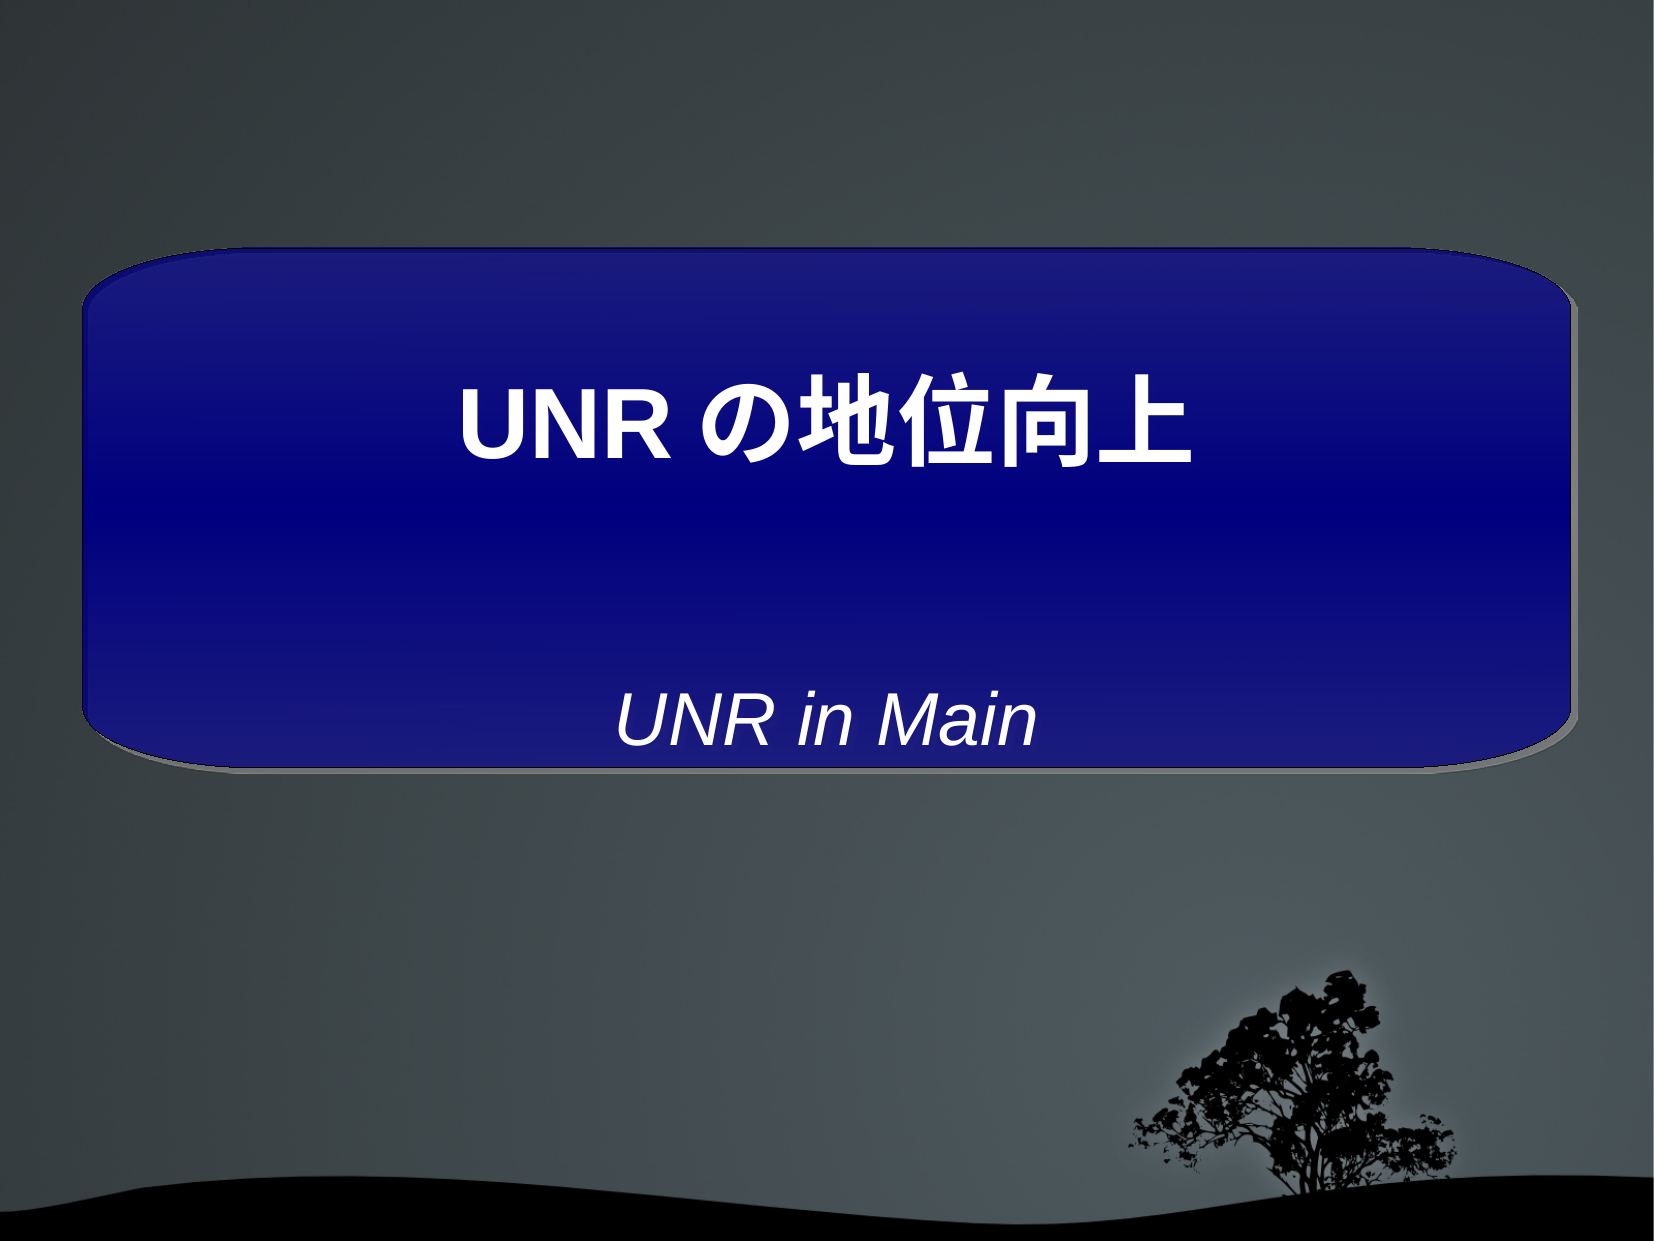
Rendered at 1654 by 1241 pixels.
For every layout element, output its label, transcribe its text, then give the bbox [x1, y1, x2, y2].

picture [0, 0, 1654, 1241]
text_box UNRの地位向上 UNR in Main [82, 248, 1571, 768]
